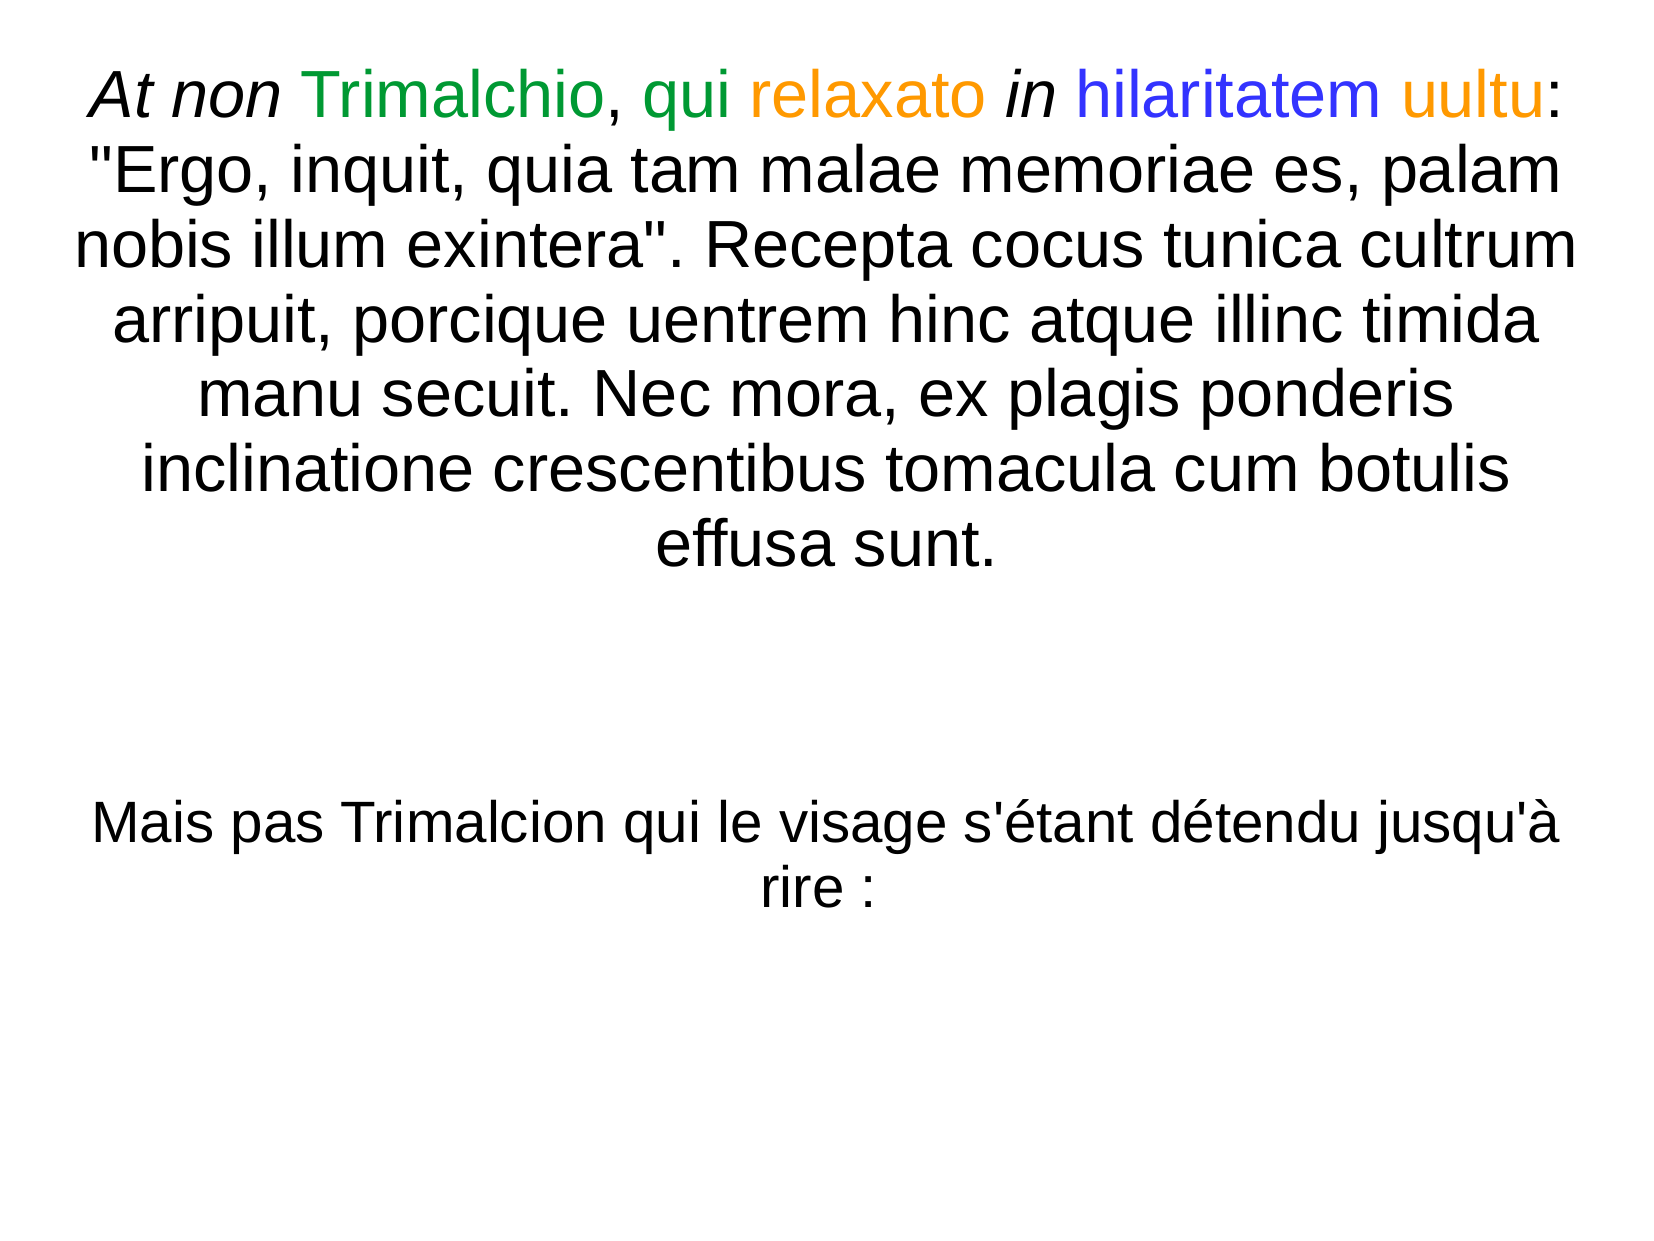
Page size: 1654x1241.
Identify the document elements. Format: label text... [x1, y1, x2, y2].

subtitle Mais pas Trimalcion qui le visage s'étant détendu jusqu'à rire : [82, 601, 1571, 1109]
title At non Trimalchio, qui relaxato in hilaritatem uultu: "Ergo, inquit, quia tam malae memoriae es, palam nobis illum exintera". Recepta cocus tunica cultrum arripuit, porcique uentrem hinc atque illinc timida manu secuit. Nec mora, ex plagis ponderis inclinatione crescentibus tomacula cum botulis effusa sunt. [47, 35, 1607, 603]
